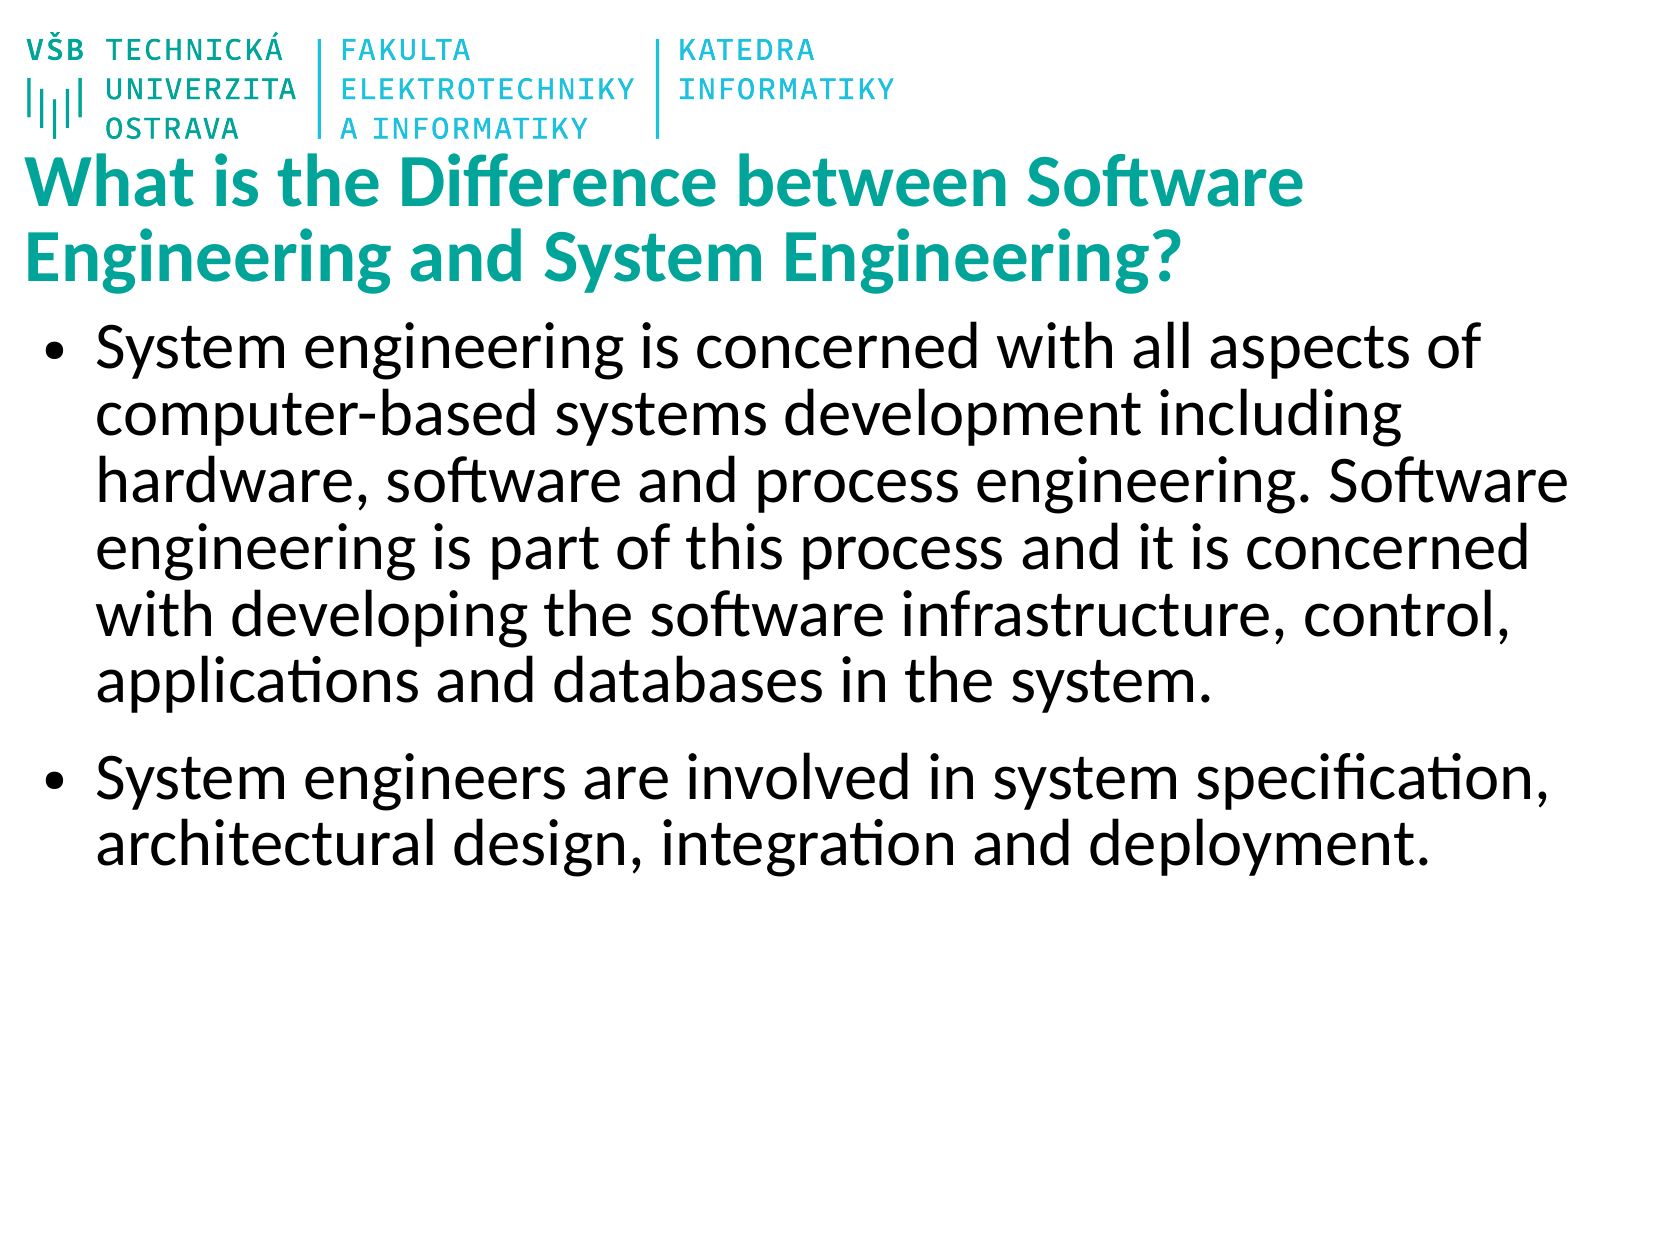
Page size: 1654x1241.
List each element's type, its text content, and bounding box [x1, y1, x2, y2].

title What is the Difference between Software Engineering and System Engineering? [24, 169, 1629, 301]
picture [26, 31, 894, 139]
list System engineering is concerned with all aspects of computer-based systems development including hardware, software and process engineering. Software engineering is part of this process and it is concerned with developing the software infrastructure, control, applications and databases in the system. System engineers are involved in system specification, architectural design, integration and deployment. [24, 318, 1629, 1146]
